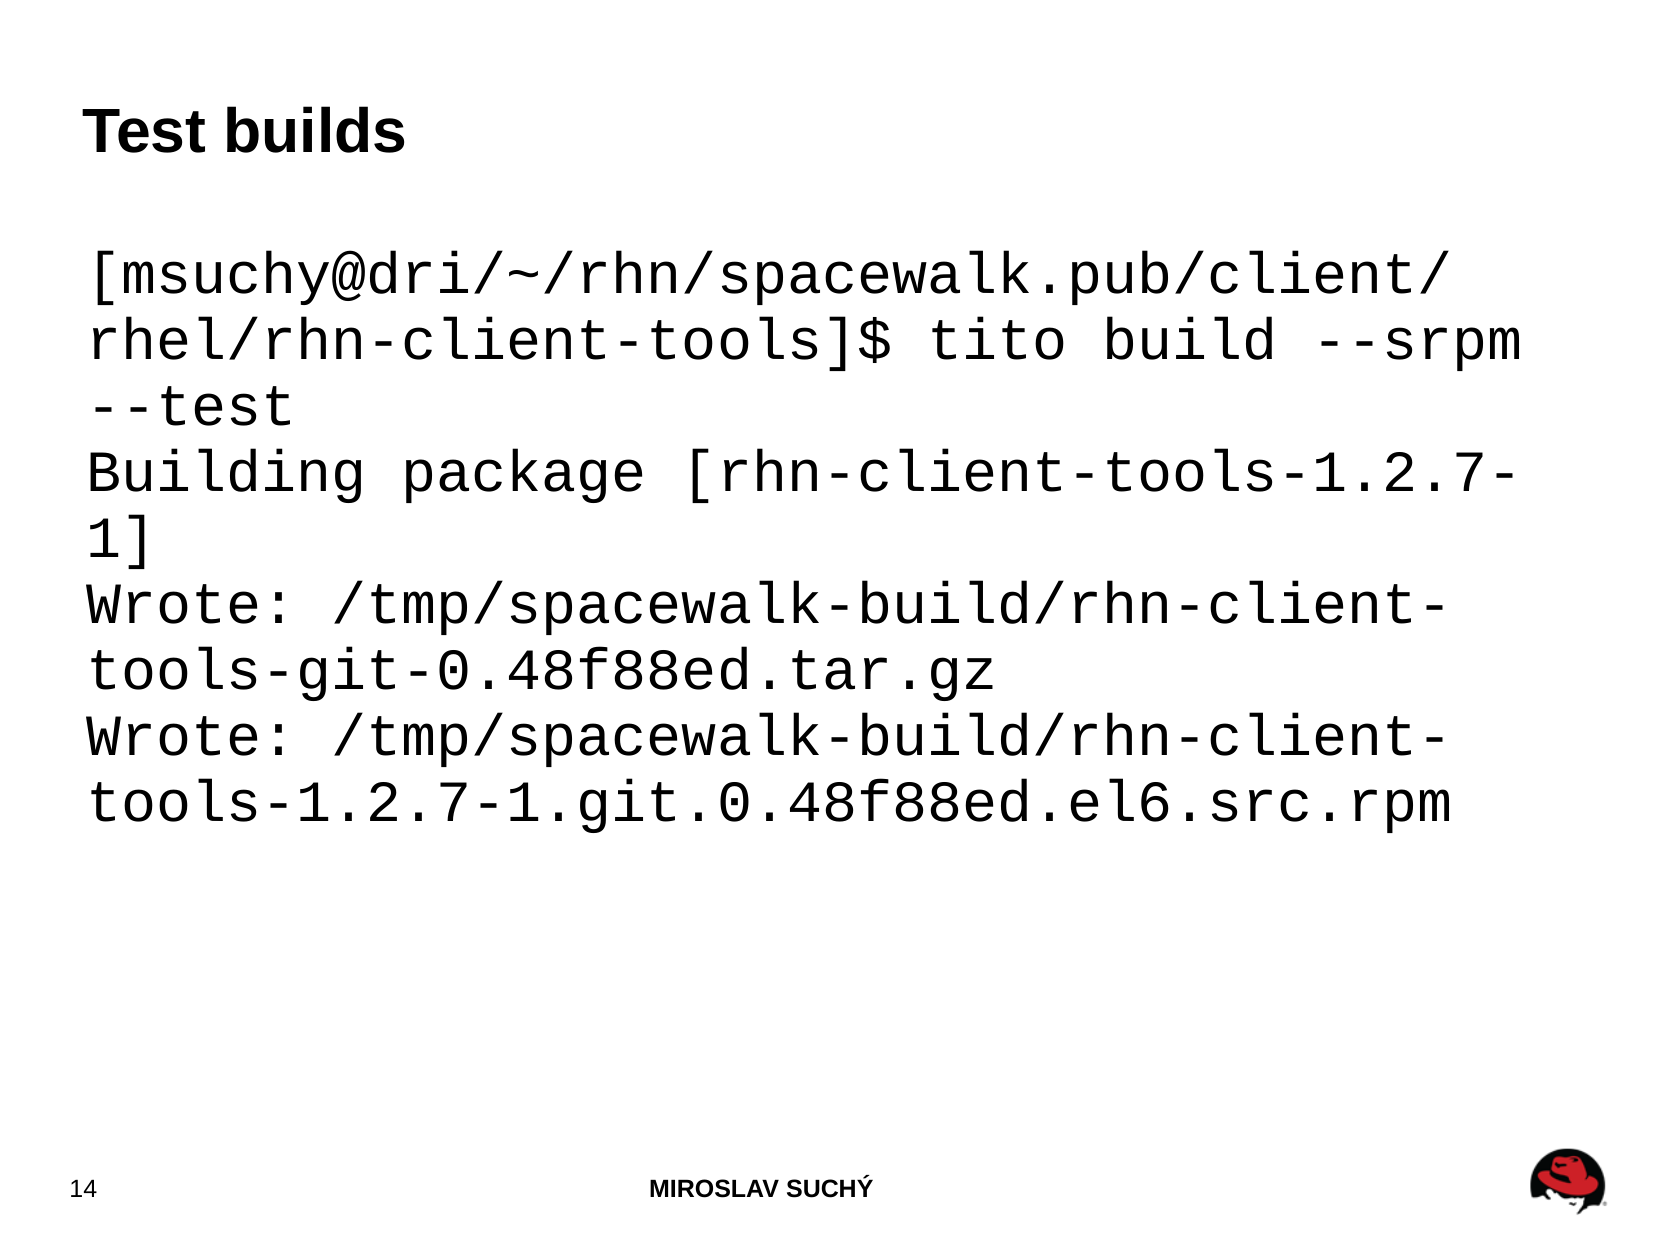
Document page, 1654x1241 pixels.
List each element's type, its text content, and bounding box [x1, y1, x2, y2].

title Test builds [82, 45, 1571, 218]
picture [1529, 1146, 1613, 1224]
list [msuchy@dri/~/rhn/spacewalk.pub/client/rhel/rhn-client-tools]$ tito build --srpm --test Building package [rhn-client-tools-1.2.7-1] Wrote: /tmp/spacewalk-build/rhn-client-tools-git-0.48f88ed.tar.gz Wrote: /tmp/spacewalk-build/rhn-client-tools-1.2.7-1.git.0.48f88ed.el6.src.rpm [86, 244, 1576, 1024]
